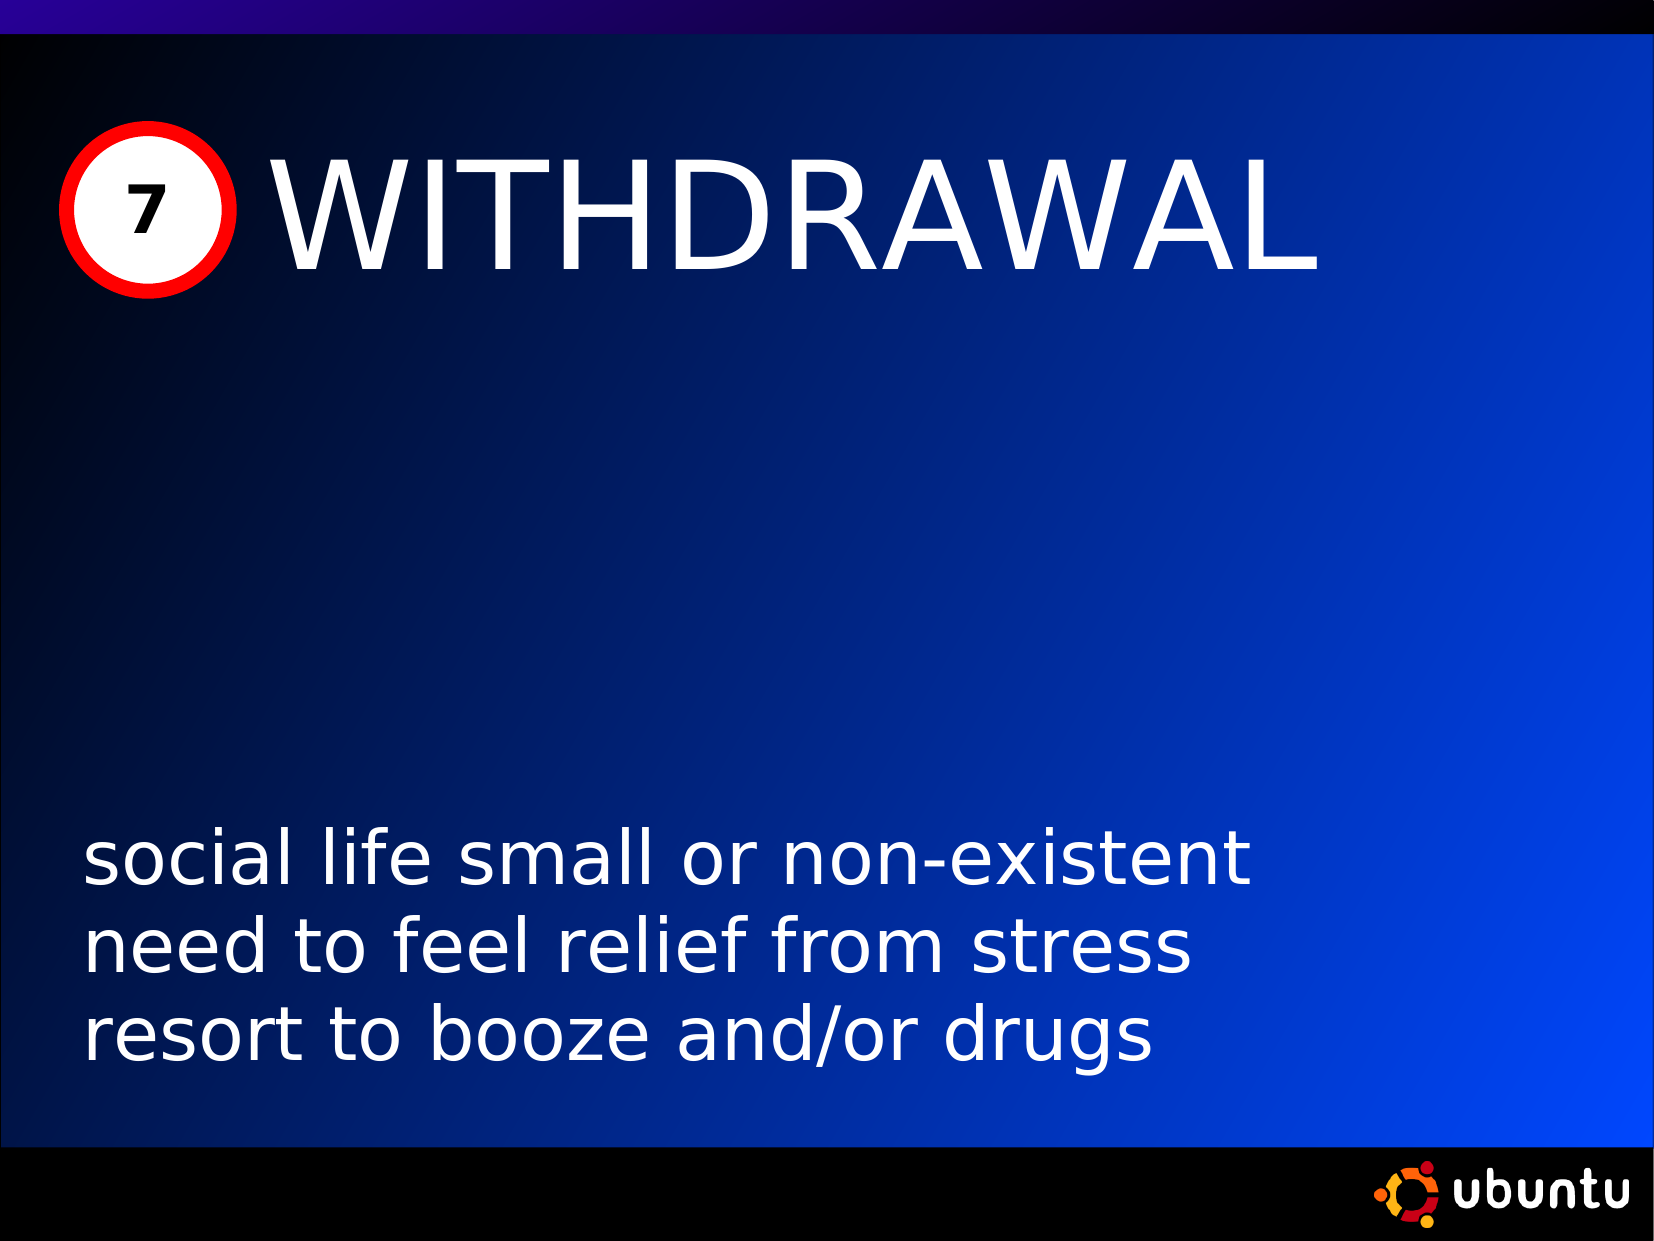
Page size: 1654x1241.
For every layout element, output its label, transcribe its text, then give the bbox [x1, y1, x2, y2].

text_box 7 [66, 128, 230, 292]
text_box social life small or non-existent need to feel relief from stress resort to booze and/or drugs [82, 813, 1253, 1078]
text_box [0, 0, 1654, 1241]
text_box WITHDRAWAL [265, 128, 1319, 304]
picture [1374, 1161, 1629, 1228]
